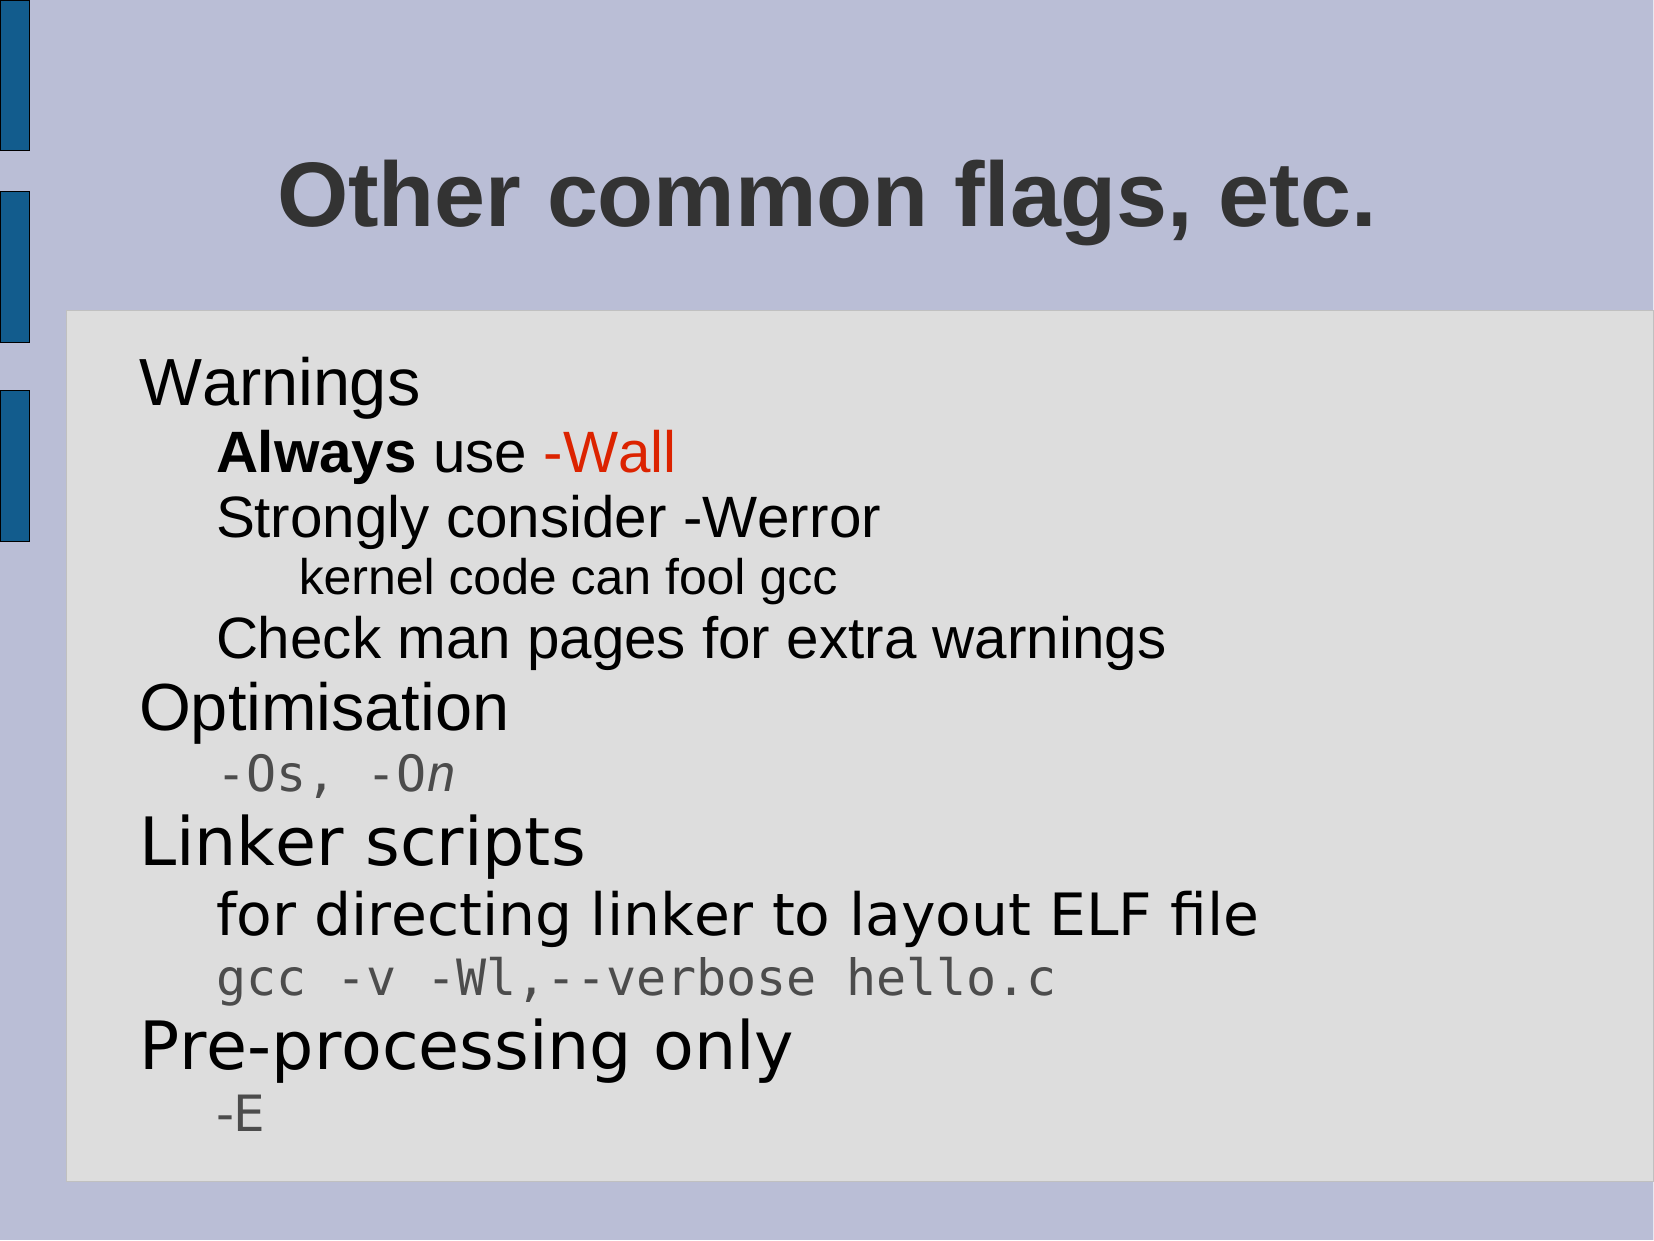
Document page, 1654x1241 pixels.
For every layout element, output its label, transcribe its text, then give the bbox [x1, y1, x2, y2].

list Warnings Always use -Wall Strongly consider -Werror kernel code can fool gcc Check man pages for extra warnings Optimisation -Os, -On Linker scripts for directing linker to layout ELF file gcc -v -Wl,--verbose hello.c Pre-processing only -E [121, 344, 1534, 1144]
title Other common flags, etc. [121, 98, 1534, 291]
